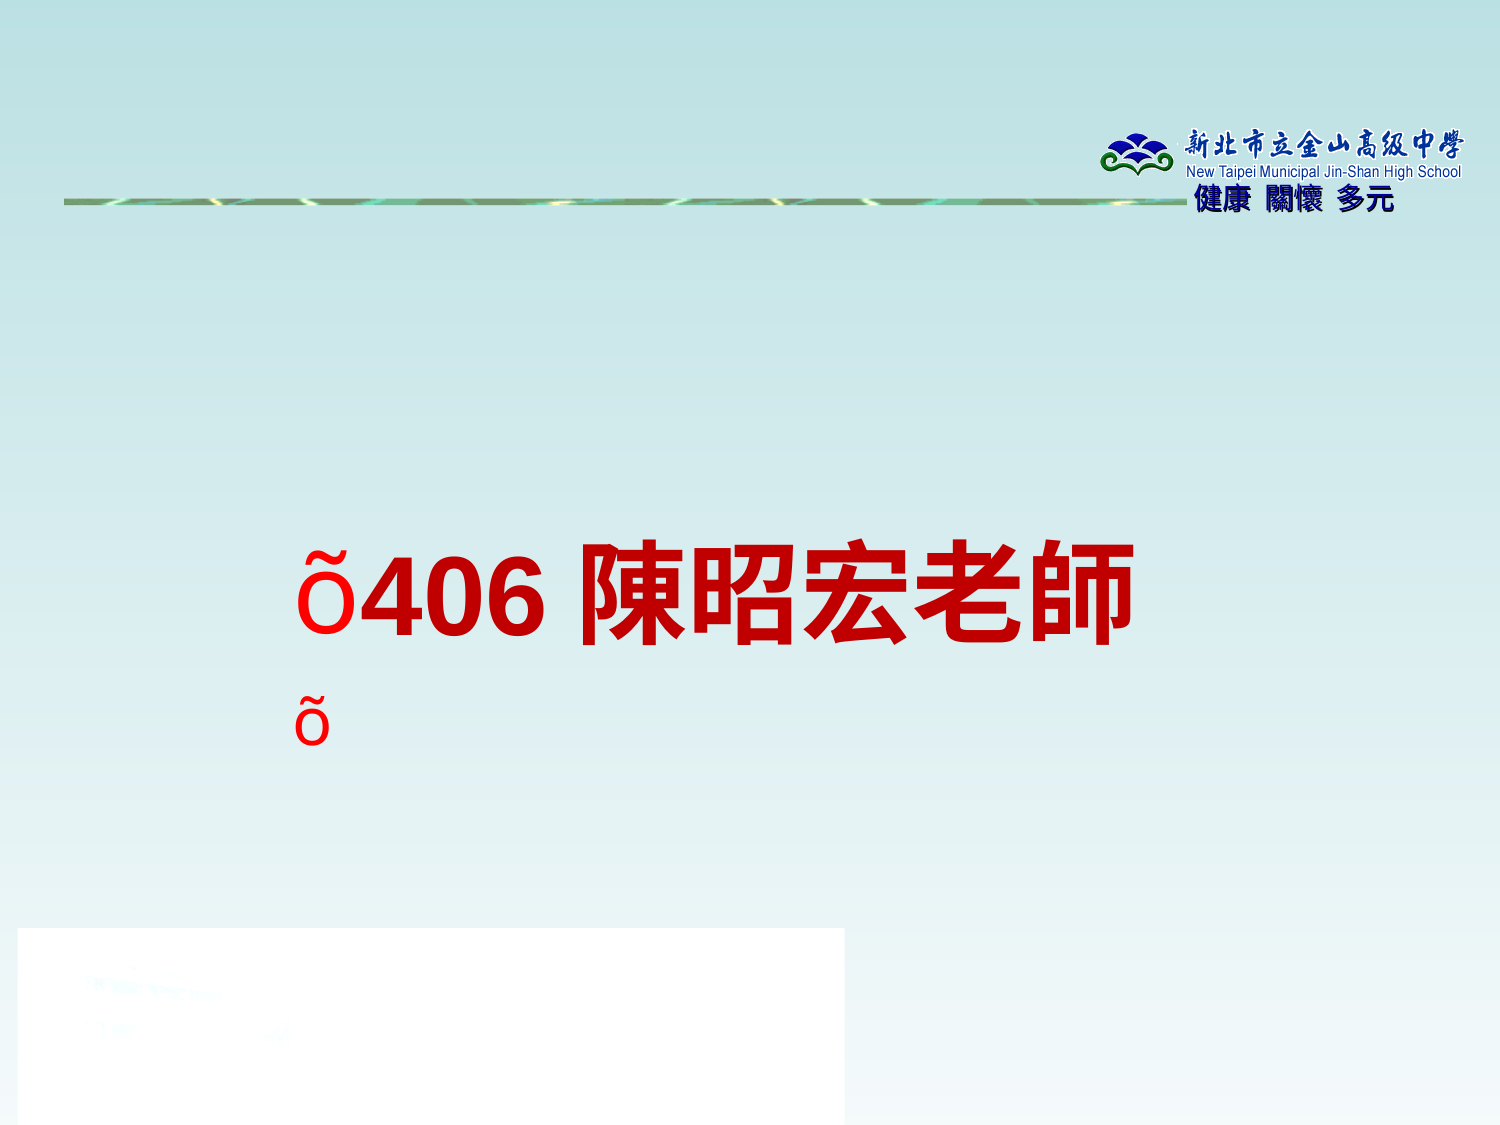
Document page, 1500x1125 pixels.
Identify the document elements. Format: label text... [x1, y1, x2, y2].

list 406陳昭宏老師 [277, 515, 1213, 728]
